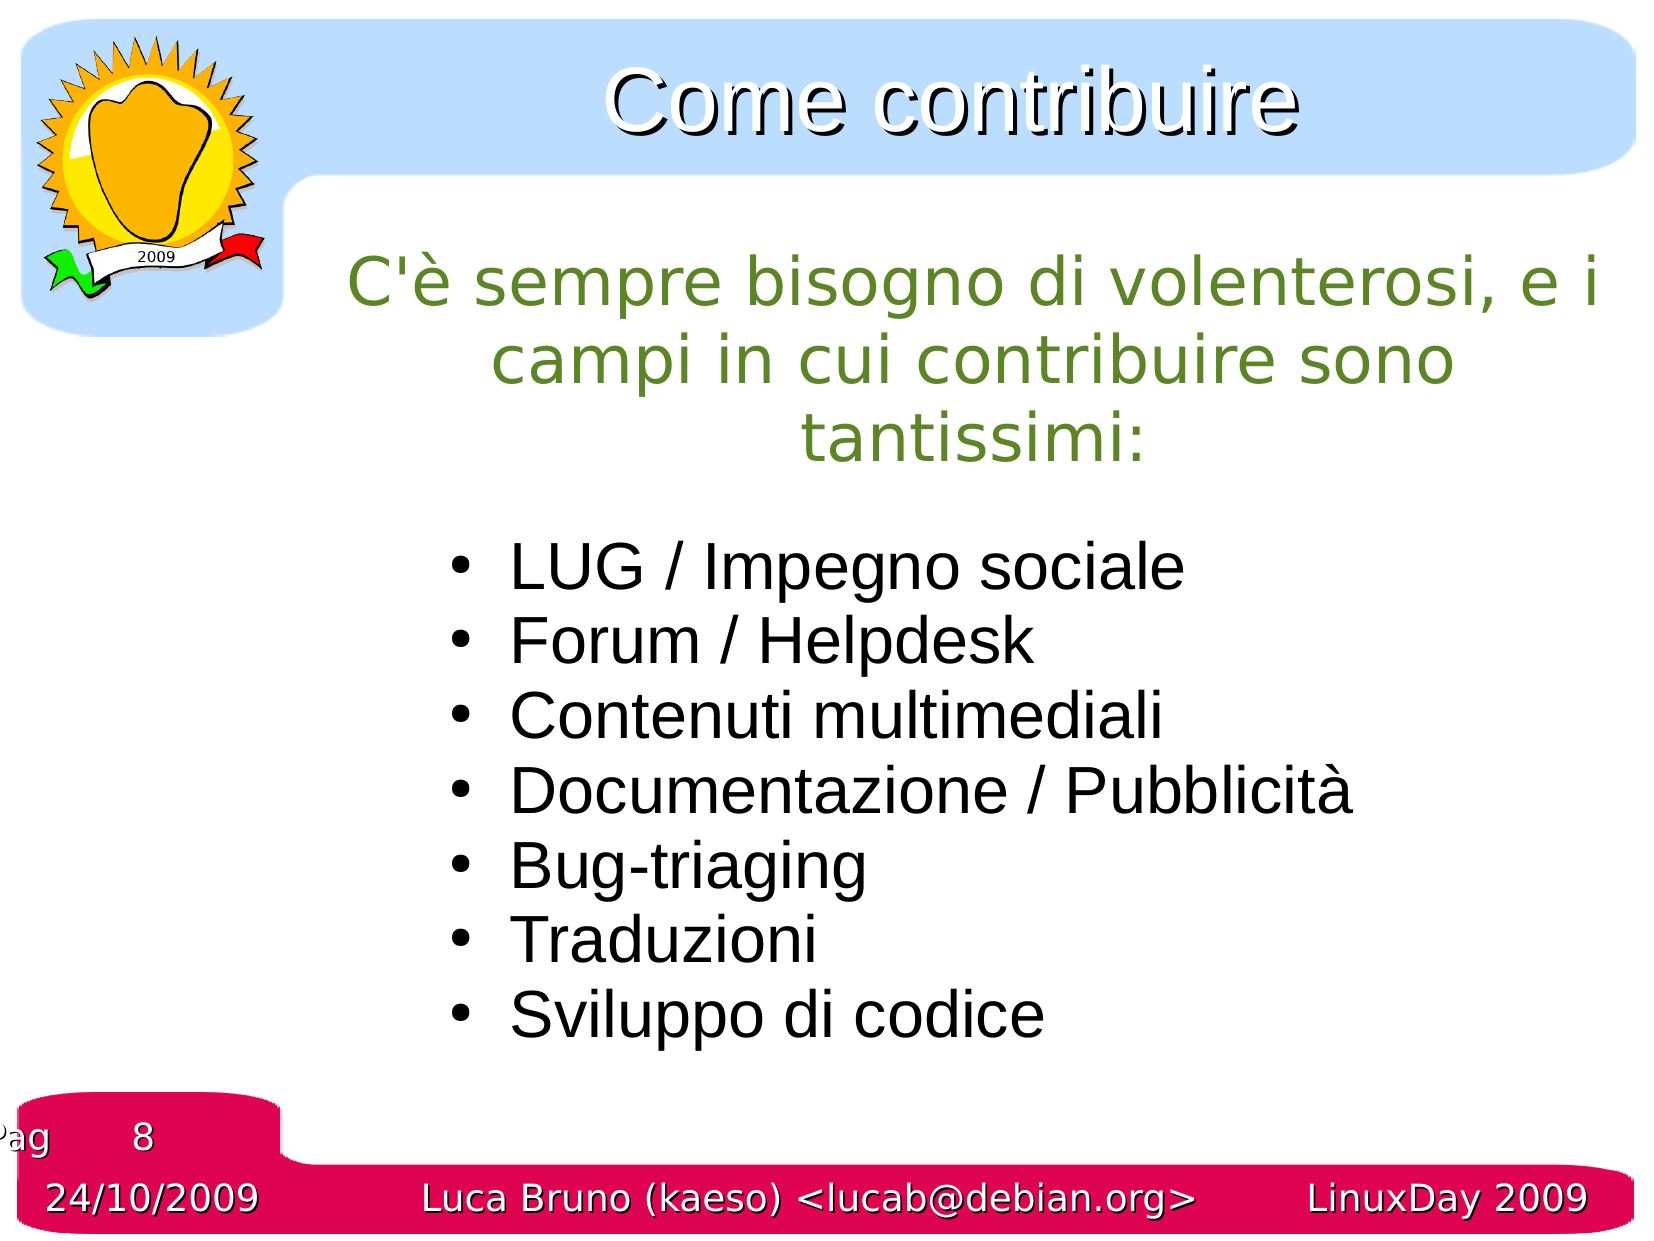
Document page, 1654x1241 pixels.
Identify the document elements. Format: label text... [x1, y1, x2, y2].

subtitle LUG / Impegno sociale Forum / Helpdesk Contenuti multimediali Documentazione / Pubblicità Bug-triaging Traduzioni Sviluppo di codice [448, 502, 1483, 1123]
title Come contribuire [265, 3, 1636, 196]
picture [17, 1092, 1634, 1234]
text_box Pag <number> [46, 1108, 278, 1182]
picture [21, 19, 1636, 337]
text_box Luca Bruno (kaeso) <lucab@debian.org> LinuxDay 2009 [405, 1169, 1604, 1241]
picture [35, 1133, 44, 1147]
text_box 24/10/2009 [29, 1169, 284, 1241]
text_box C'è sempre bisogno di volenterosi, e i campi in cui contribuire sono tantissimi: [324, 236, 1625, 502]
